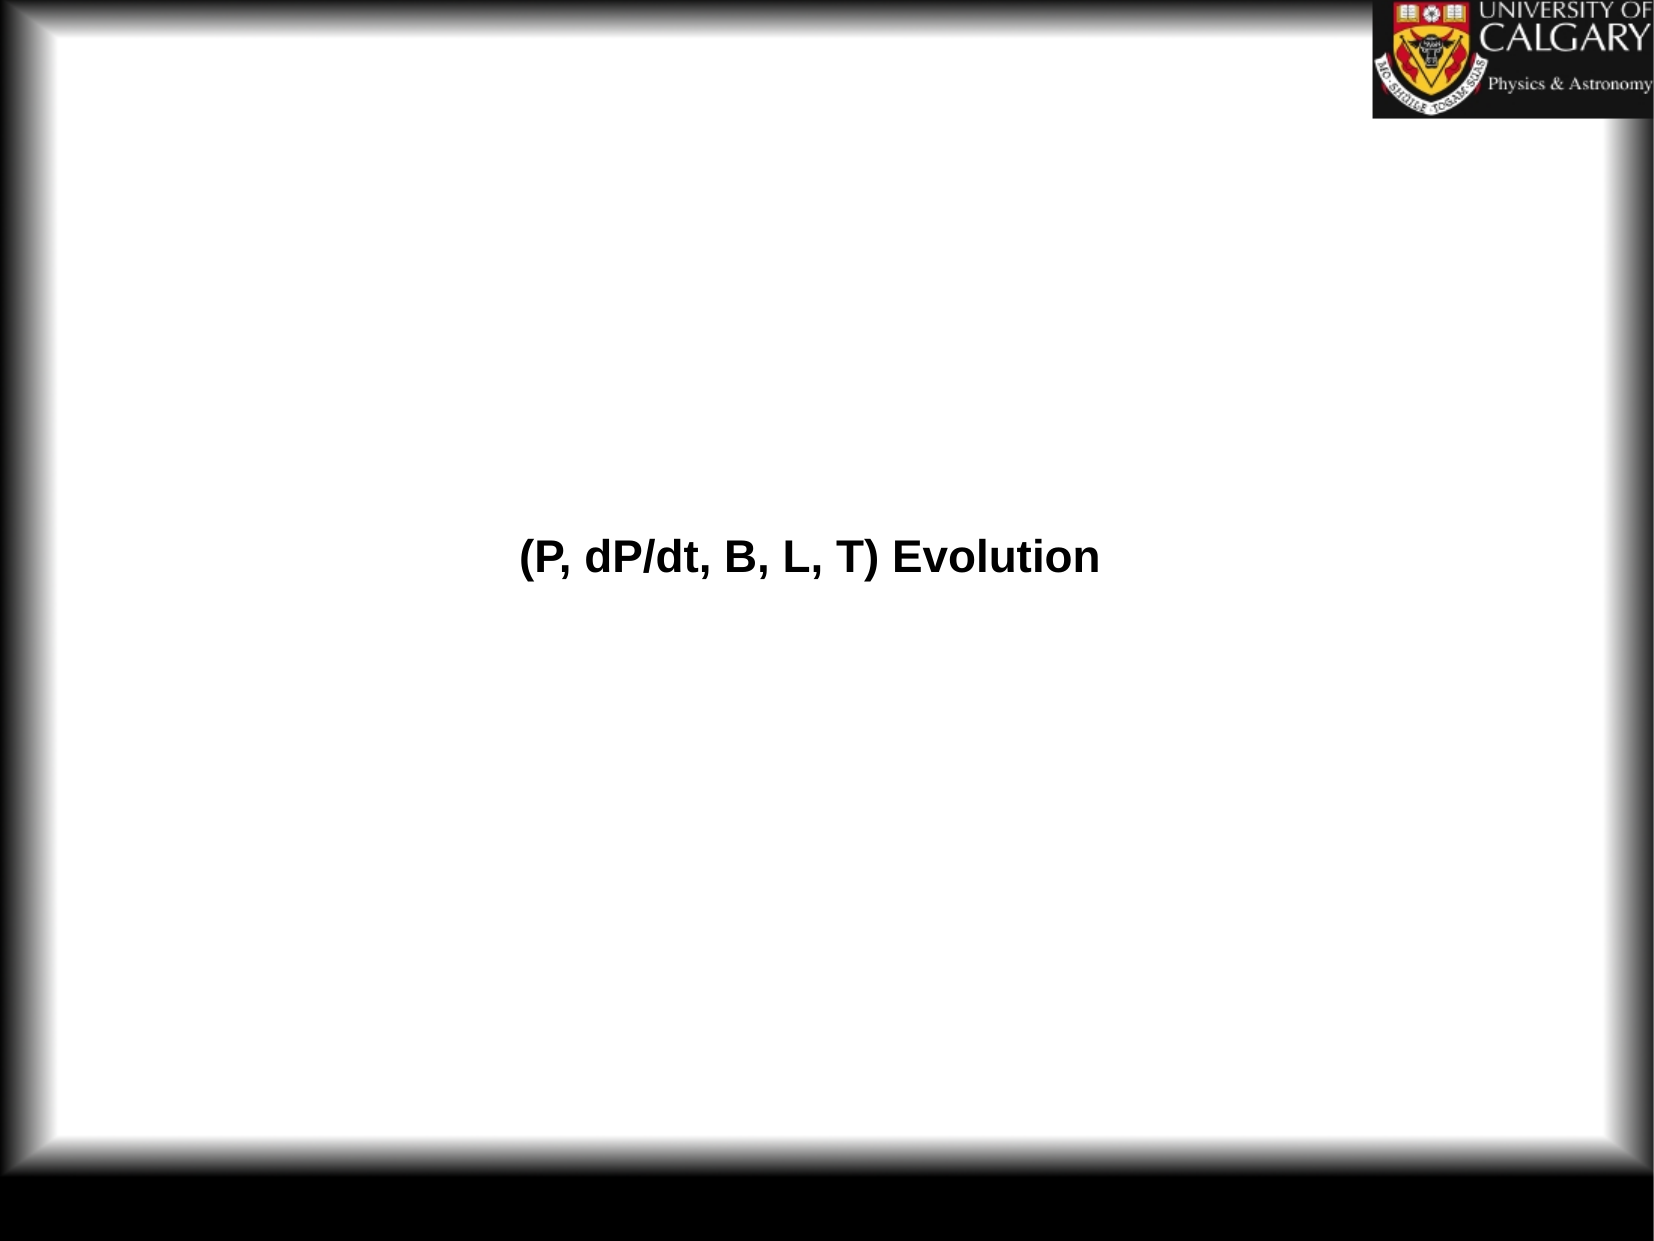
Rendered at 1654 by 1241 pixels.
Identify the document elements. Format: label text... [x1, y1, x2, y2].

text_box (P, dP/dt, B, L, T) Evolution [504, 523, 1117, 590]
picture [0, 0, 1654, 1241]
